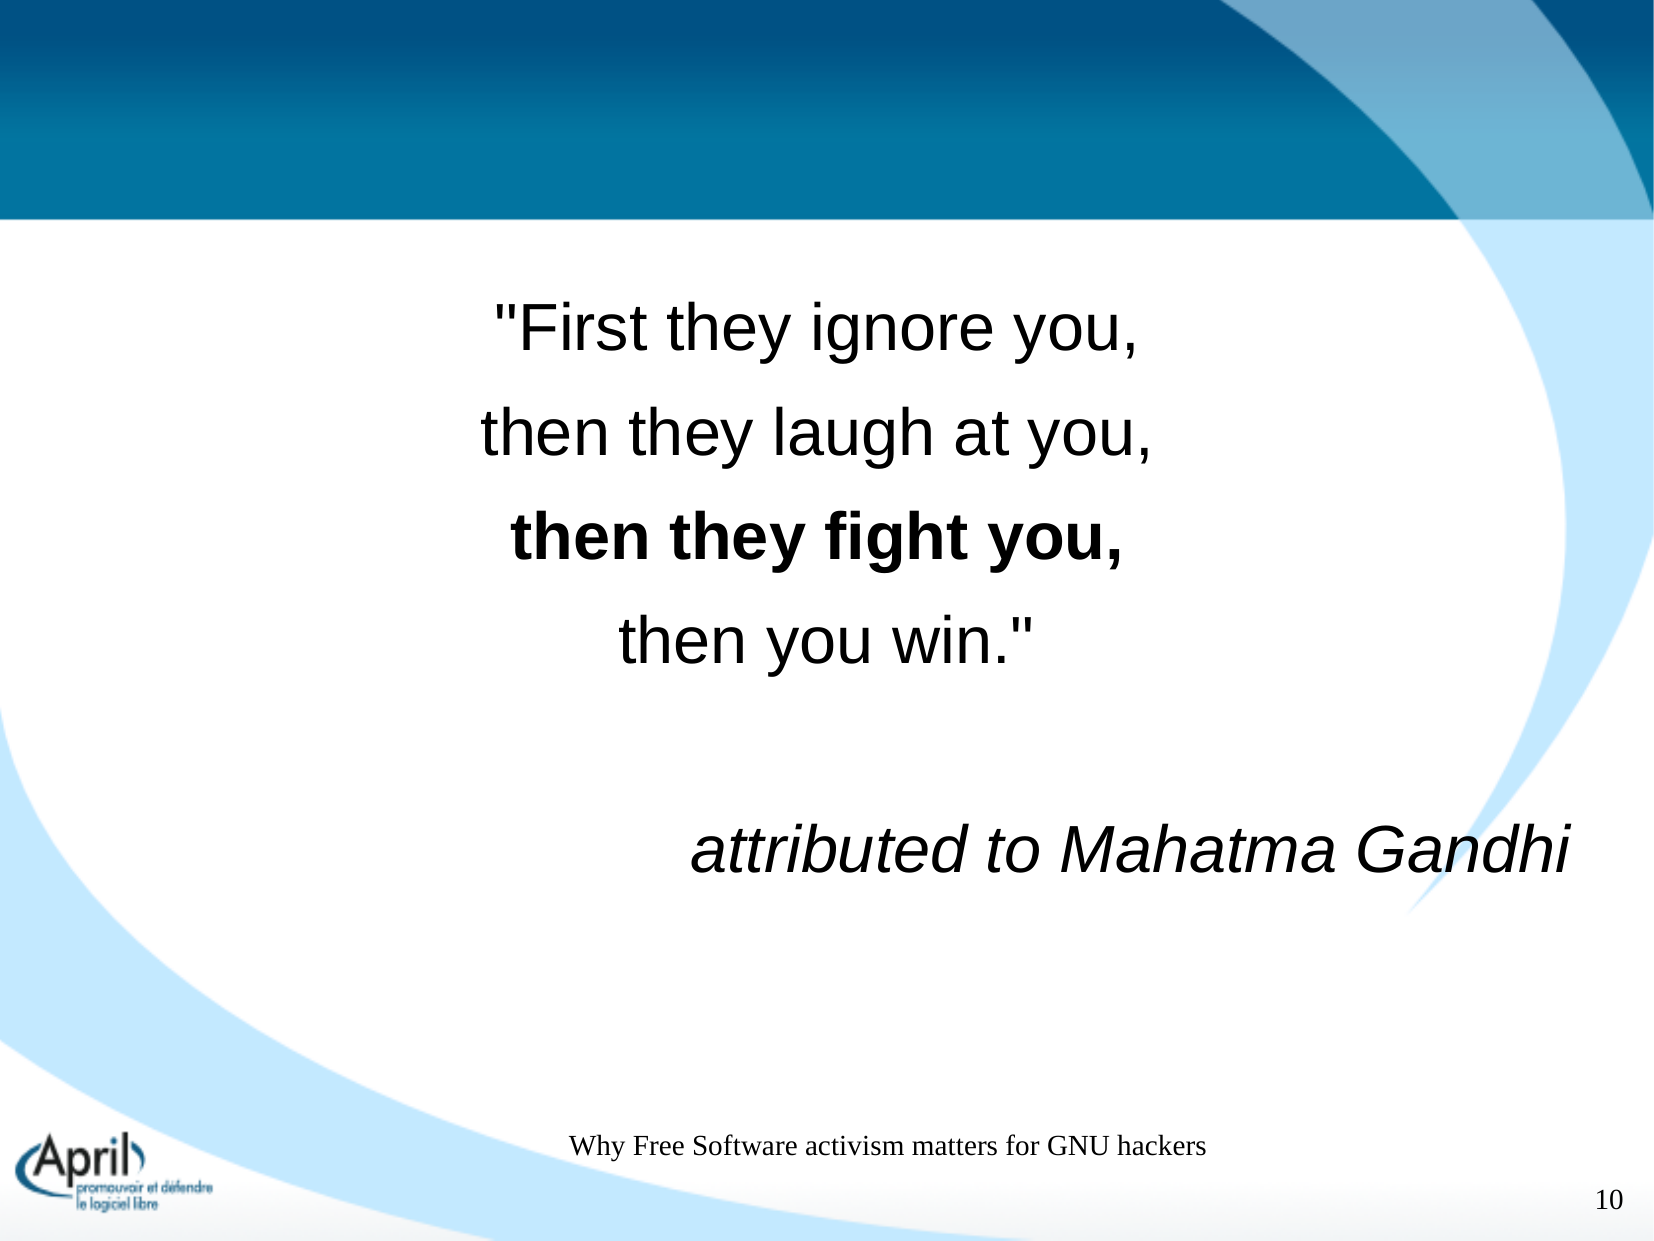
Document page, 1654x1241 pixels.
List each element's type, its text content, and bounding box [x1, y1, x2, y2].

picture [0, 0, 1654, 1241]
list "First they ignore you, then they laugh at you, then they fight you, then you win." attributed to Mahatma Gandhi [82, 290, 1571, 1109]
